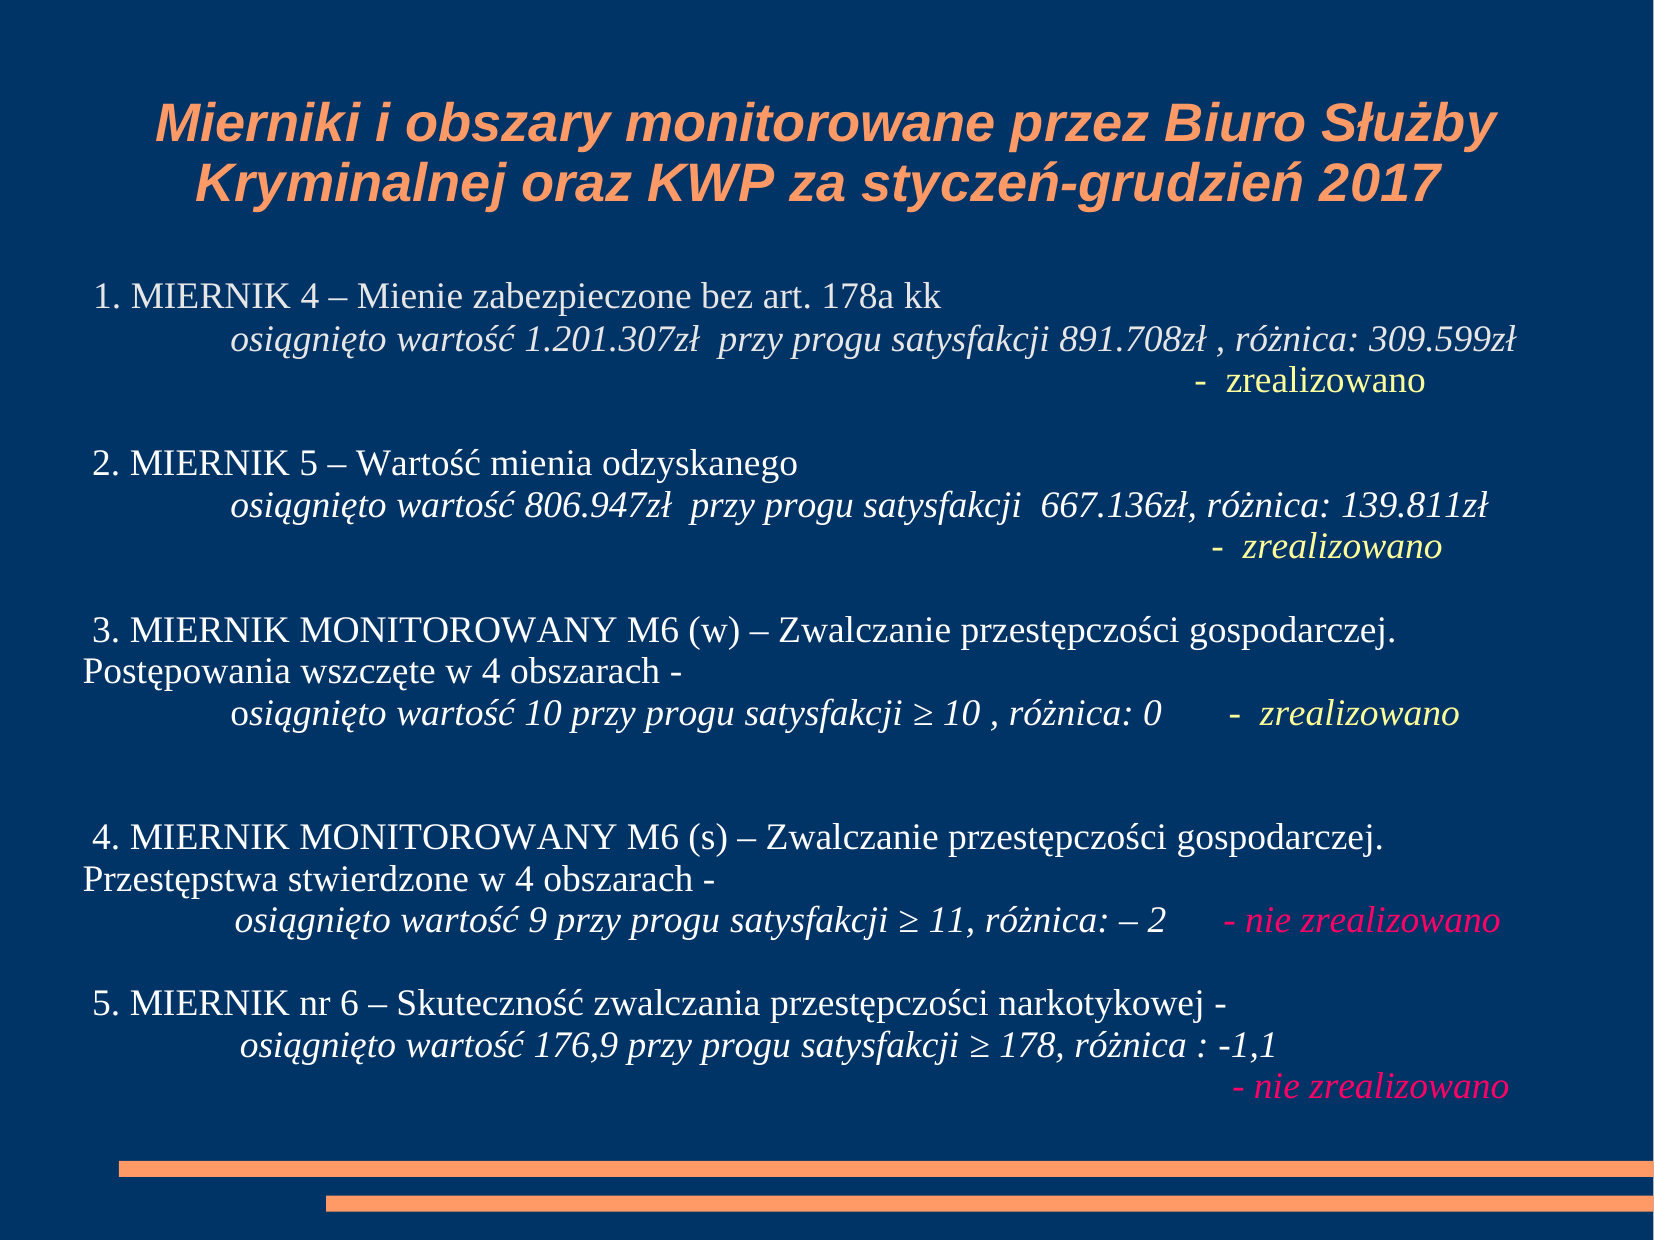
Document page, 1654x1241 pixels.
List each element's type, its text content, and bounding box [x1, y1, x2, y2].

list 1. MIERNIK 4 – Mienie zabezpieczone bez art. 178a kk osiągnięto wartość 1.201.307zł przy progu satysfakcji 891.708zł , różnica: 309.599zł - zrealizowano 2. MIERNIK 5 – Wartość mienia odzyskanego osiągnięto wartość 806.947zł przy progu satysfakcji 667.136zł, różnica: 139.811zł - zrealizowano 3. MIERNIK MONITOROWANY M6 (w) – Zwalczanie przestępczości gospodarczej. Postępowania wszczęte w 4 obszarach - osiągnięto wartość 10 przy progu satysfakcji ≥ 10 , różnica: 0 - zrealizowano 4. MIERNIK MONITOROWANY M6 (s) – Zwalczanie przestępczości gospodarczej. Przestępstwa stwierdzone w 4 obszarach - osiągnięto wartość 9 przy progu satysfakcji ≥ 11, różnica: – 2 - nie zrealizowano 5. MIERNIK nr 6 – Skuteczność zwalczania przestępczości narkotykowej - osiągnięto wartość 176,9 przy progu satysfakcji ≥ 178, różnica : -1,1 - nie zrealizowano [82, 271, 1571, 1241]
title Mierniki i obszary monitorowane przez Biuro Służby Kryminalnej oraz KWP za styczeń-grudzień 2017 [82, 49, 1571, 257]
